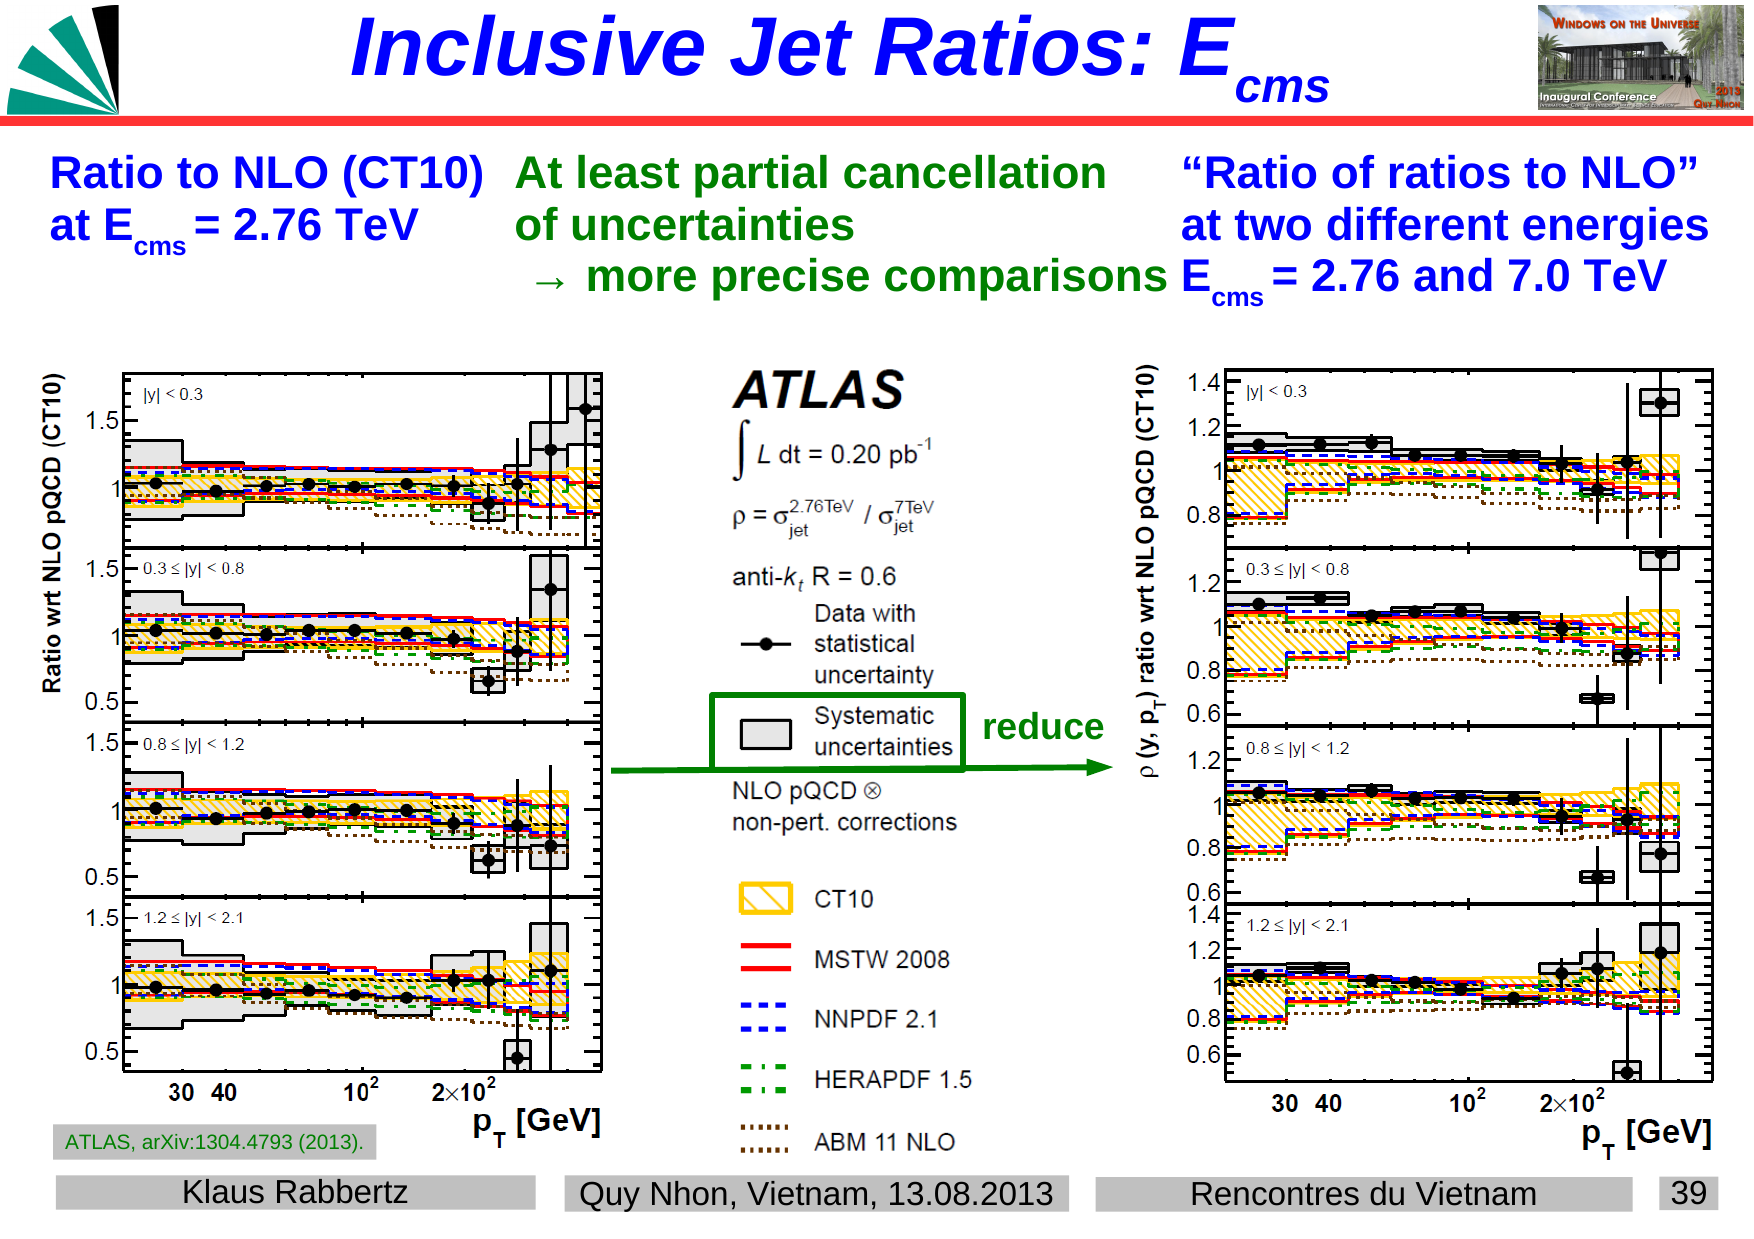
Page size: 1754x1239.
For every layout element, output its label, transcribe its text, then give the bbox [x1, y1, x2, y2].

picture [721, 771, 990, 1159]
text_box At least partial cancellation of uncertainties → more precise comparisons [502, 141, 1169, 308]
picture [1123, 358, 1722, 1166]
text_box ATLAS, arXiv:1304.4793 (2013). [53, 1124, 377, 1160]
text_box “Ratio of ratios to NLO” at two different energies Ecms = 2.76 and 7.0 TeV [1169, 141, 1725, 319]
title Inclusive Jet Ratios: Ecms [123, 0, 1606, 114]
text_box reduce [970, 699, 1117, 754]
picture [7, 5, 119, 116]
picture [1606, 5, 1744, 110]
text_box Ratio to NLO (CT10) at Ecms = 2.76 TeV [37, 141, 497, 267]
picture [33, 366, 607, 1154]
picture [721, 698, 960, 766]
picture [721, 360, 990, 765]
